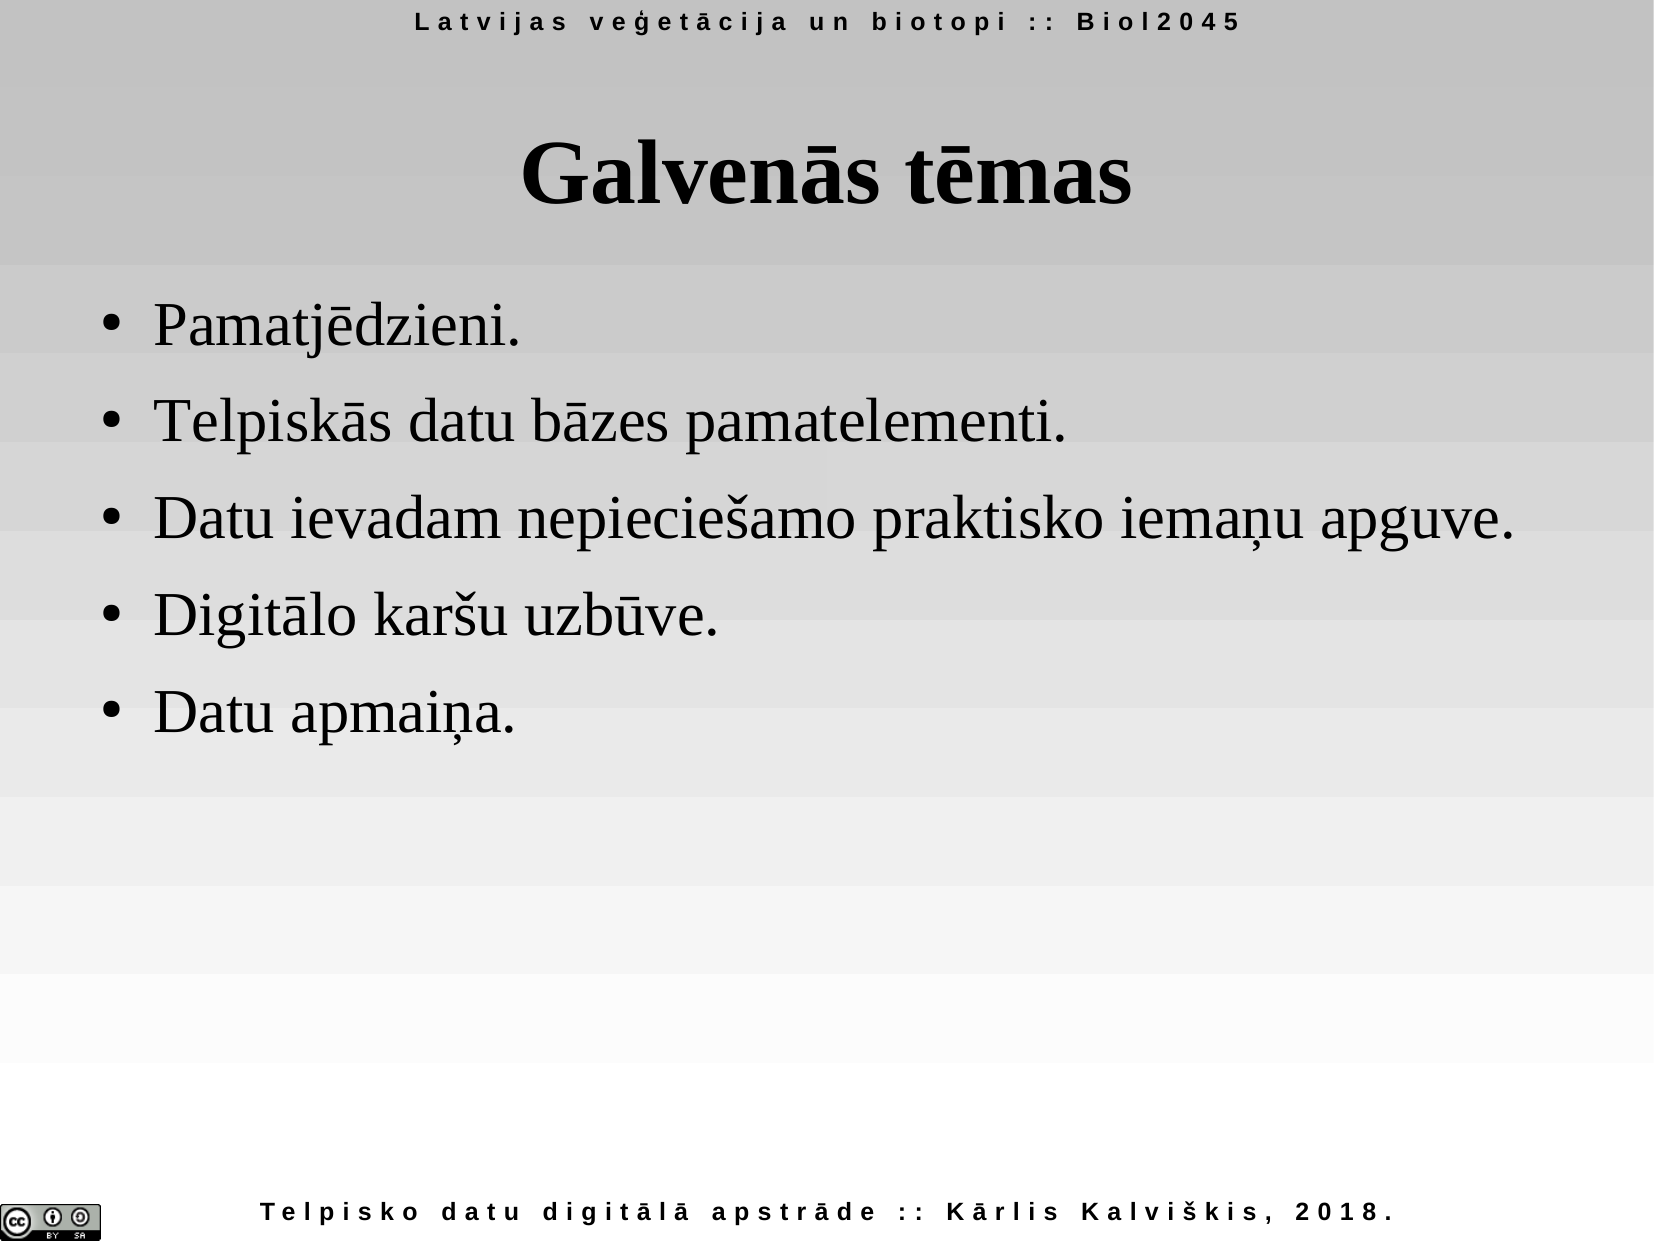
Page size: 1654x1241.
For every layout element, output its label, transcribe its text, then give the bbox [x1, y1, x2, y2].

picture [0, 0, 1654, 1241]
title Galvenās tēmas [29, 49, 1625, 296]
list Pamatjēdzieni. Telpiskās datu bāzes pamatelementi. Datu ievadam nepieciešamo praktisko iemaņu apguve. Digitālo karšu uzbūve. Datu apmaiņa. [82, 289, 1571, 1098]
